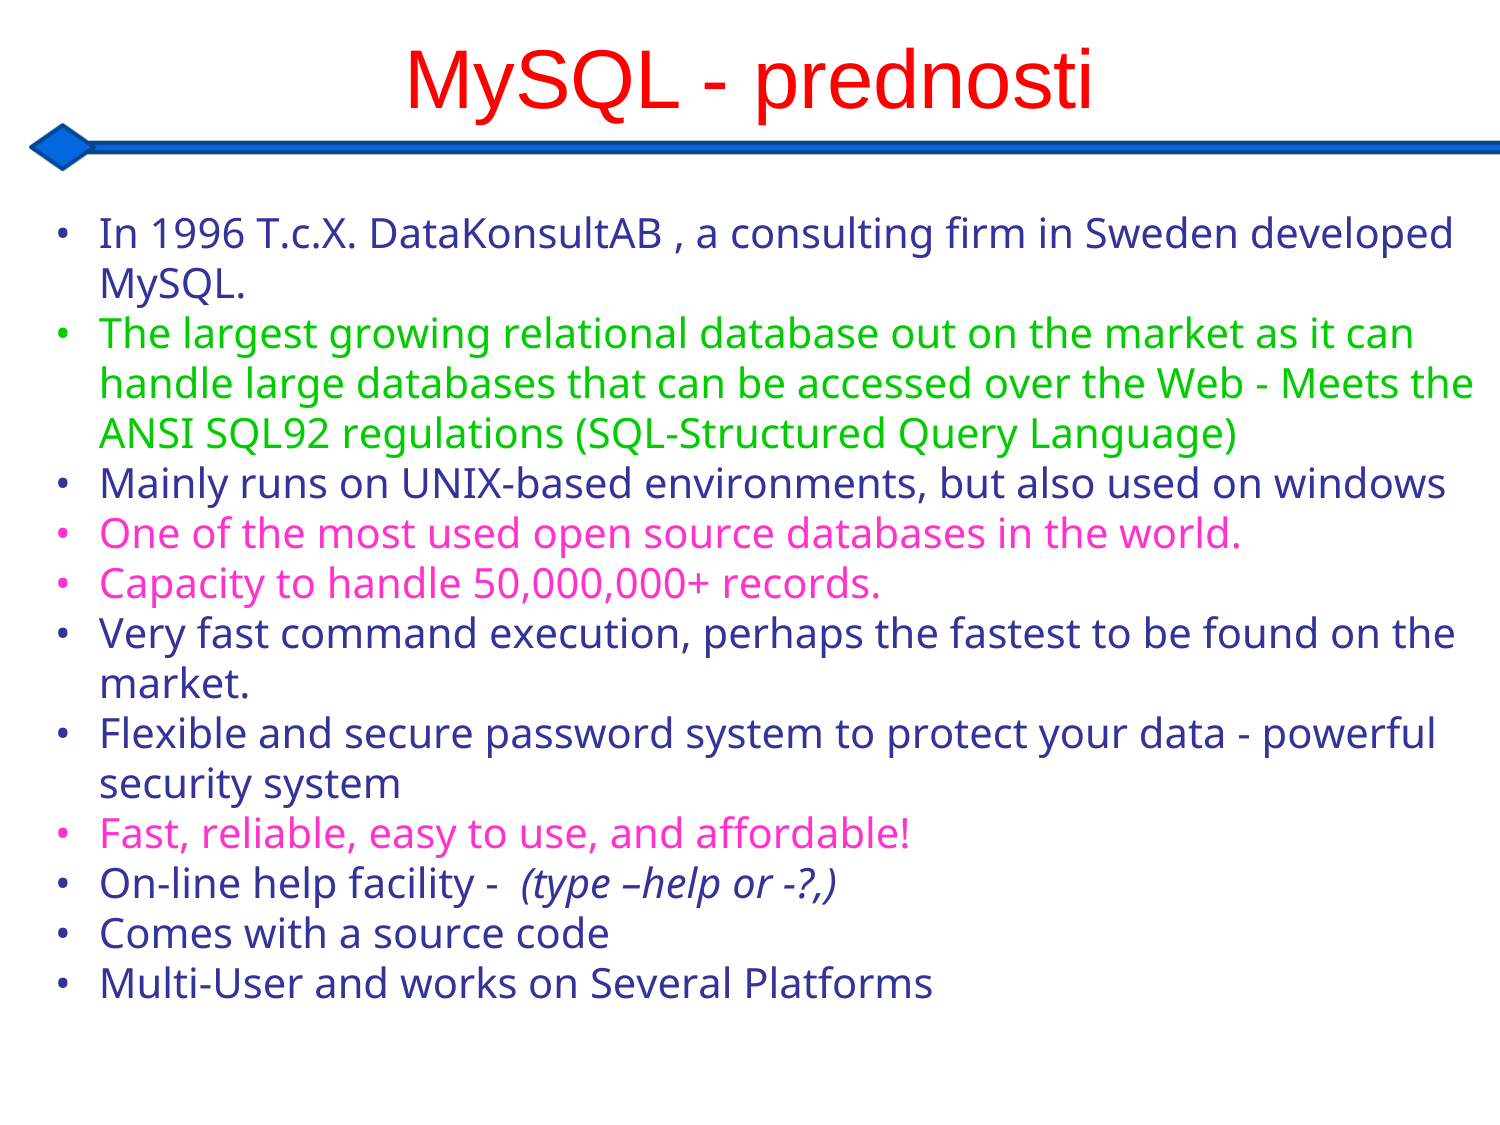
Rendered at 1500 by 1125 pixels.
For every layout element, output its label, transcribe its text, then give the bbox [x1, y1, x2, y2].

text_box In 1996 T.c.X. DataKonsultAB , a consulting firm in Sweden developed MySQL. The largest growing relational database out on the market as it can handle large databases that can be accessed over the Web - Meets the ANSI SQL92 regulations (SQL-Structured Query Language) Mainly runs on UNIX-based environments, but also used on windows One of the most used open source databases in the world. Capacity to handle 50,000,000+ records. Very fast command execution, perhaps the fastest to be found on the market. Flexible and secure password system to protect your data - powerful security system Fast, reliable, easy to use, and affordable! On-line help facility - (type –help or -?,) Comes with a source code Multi-User and works on Several Platforms [24, 199, 1500, 1015]
title MySQL - prednosti [75, 17, 1426, 133]
picture [28, 122, 1500, 172]
